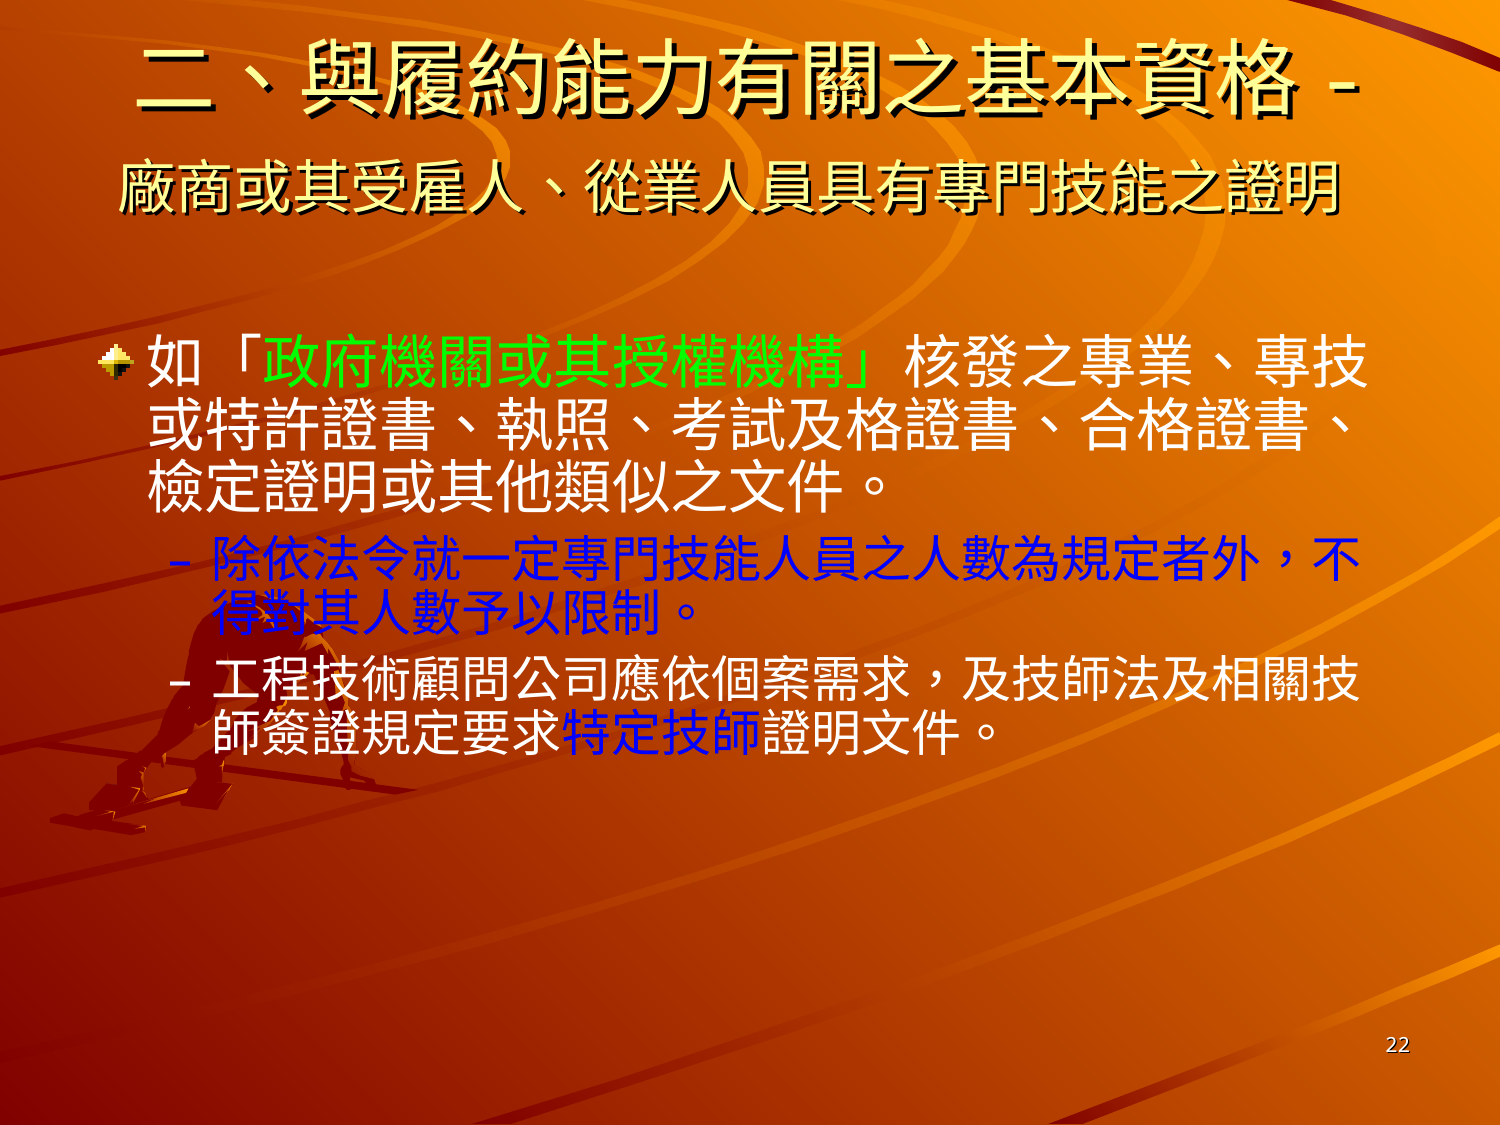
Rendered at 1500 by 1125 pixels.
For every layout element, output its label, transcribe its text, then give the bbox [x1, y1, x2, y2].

text_box <編號> [1074, 1024, 1426, 1100]
title 二、與履約能力有關之基本資格- 廠商或其受雇人、從業人員具有專門技能之證明 [75, 25, 1426, 233]
list 如「政府機關或其授權機構」核發之專業、專技或特許證書、執照、考試及格證書、合格證書、檢定證明或其他類似之文件。 除依法令就一定專門技能人員之人數為規定者外，不得對其人數予以限制。 工程技術顧問公司應依個案需求，及技師法及相關技師簽證規定要求特定技師證明文件。 [75, 325, 1426, 947]
